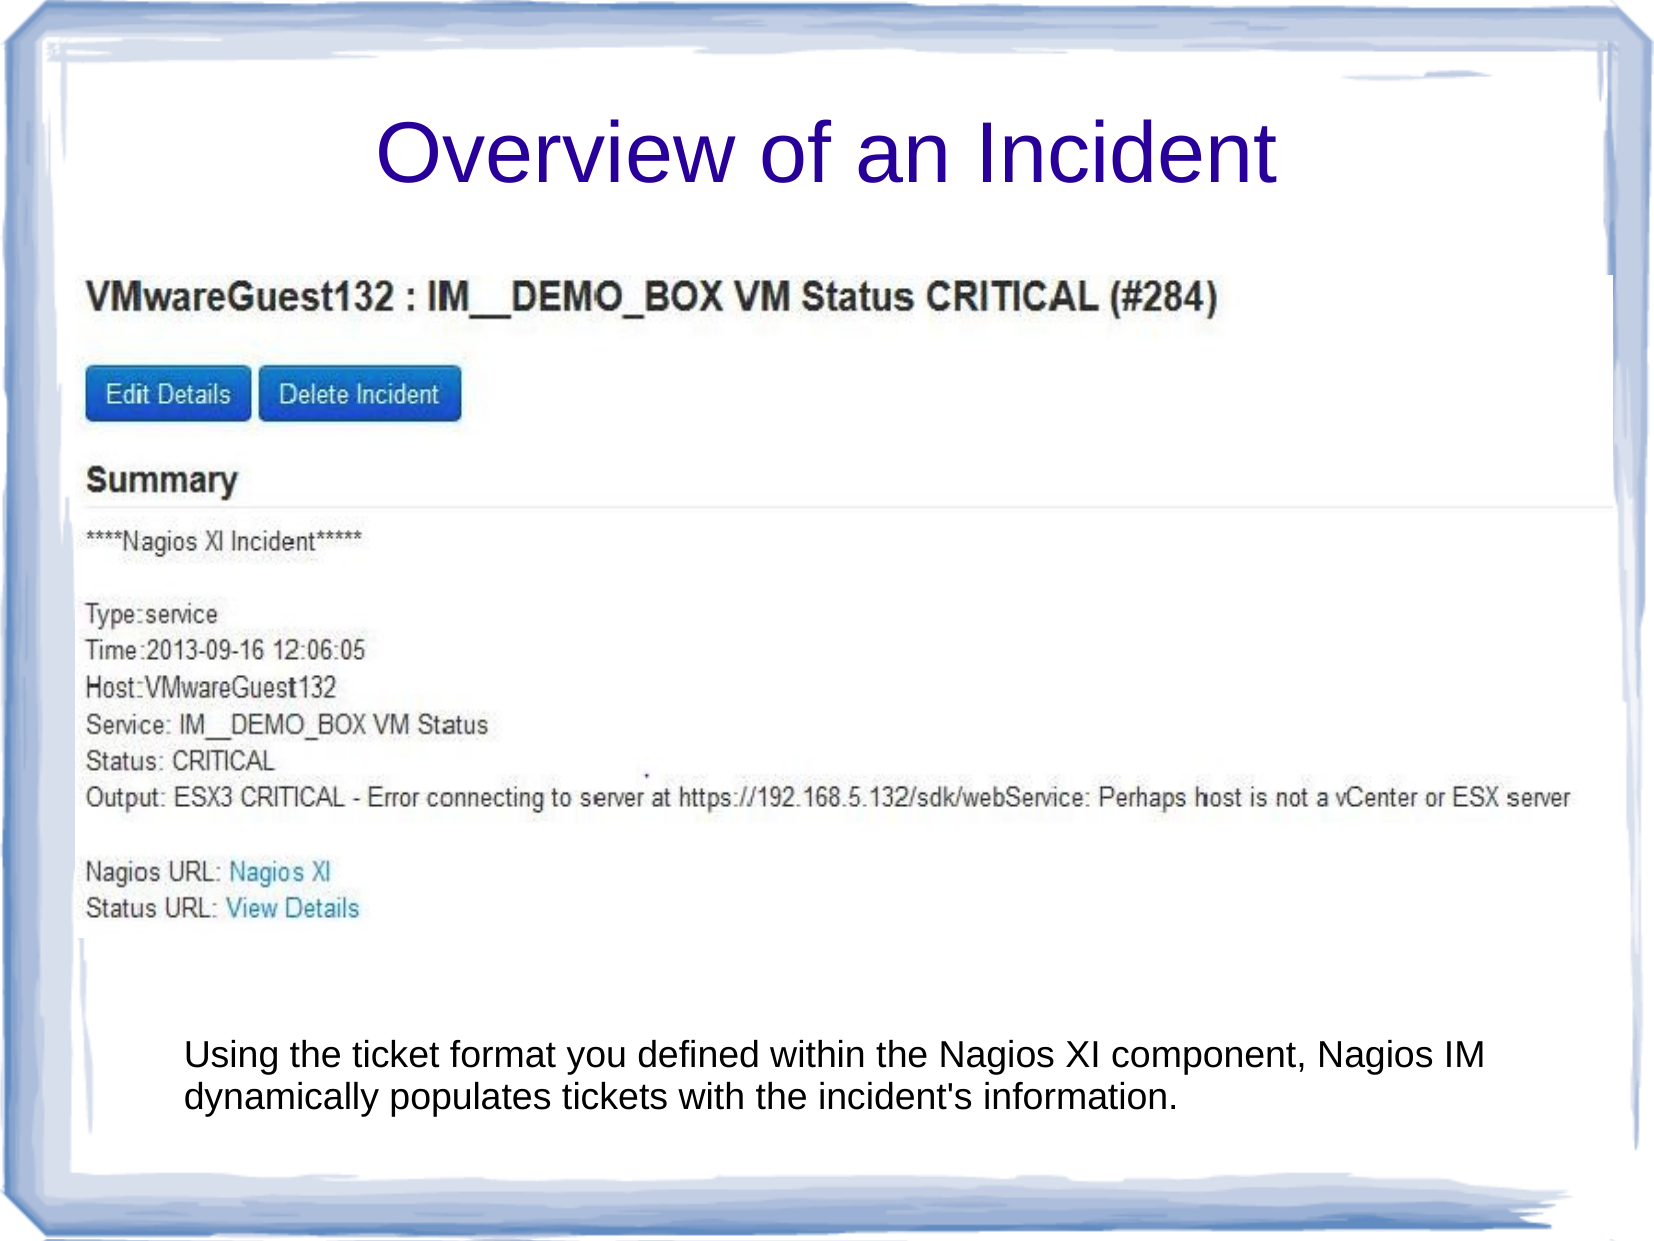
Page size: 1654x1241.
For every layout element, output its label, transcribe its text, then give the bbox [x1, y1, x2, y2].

text_box Using the ticket format you defined within the Nagios XI component, Nagios IM dynamically populates tickets with the incident's information. [169, 1026, 1501, 1126]
title Overview of an Incident [82, 49, 1571, 257]
picture [0, 0, 1654, 1241]
